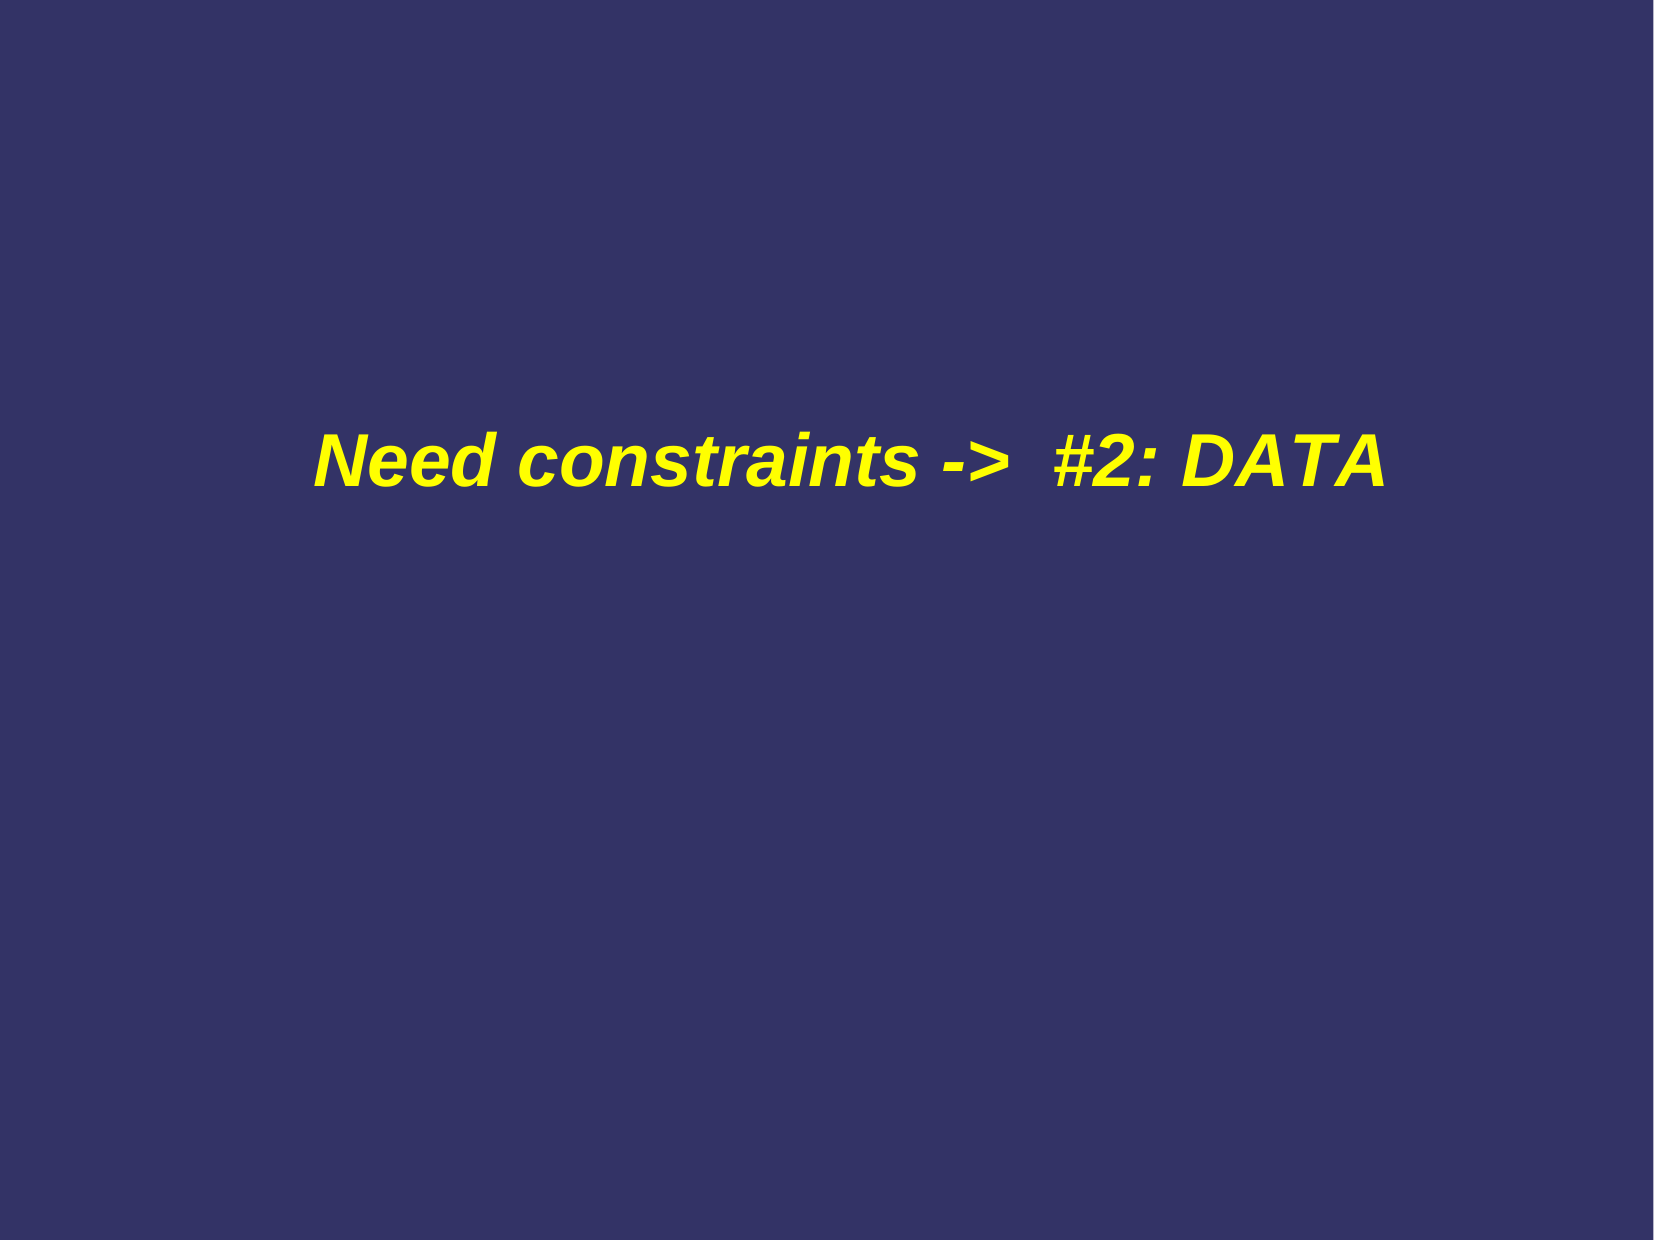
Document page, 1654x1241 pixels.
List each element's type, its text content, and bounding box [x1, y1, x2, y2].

title Need constraints -> #2: DATA [145, 362, 1559, 563]
